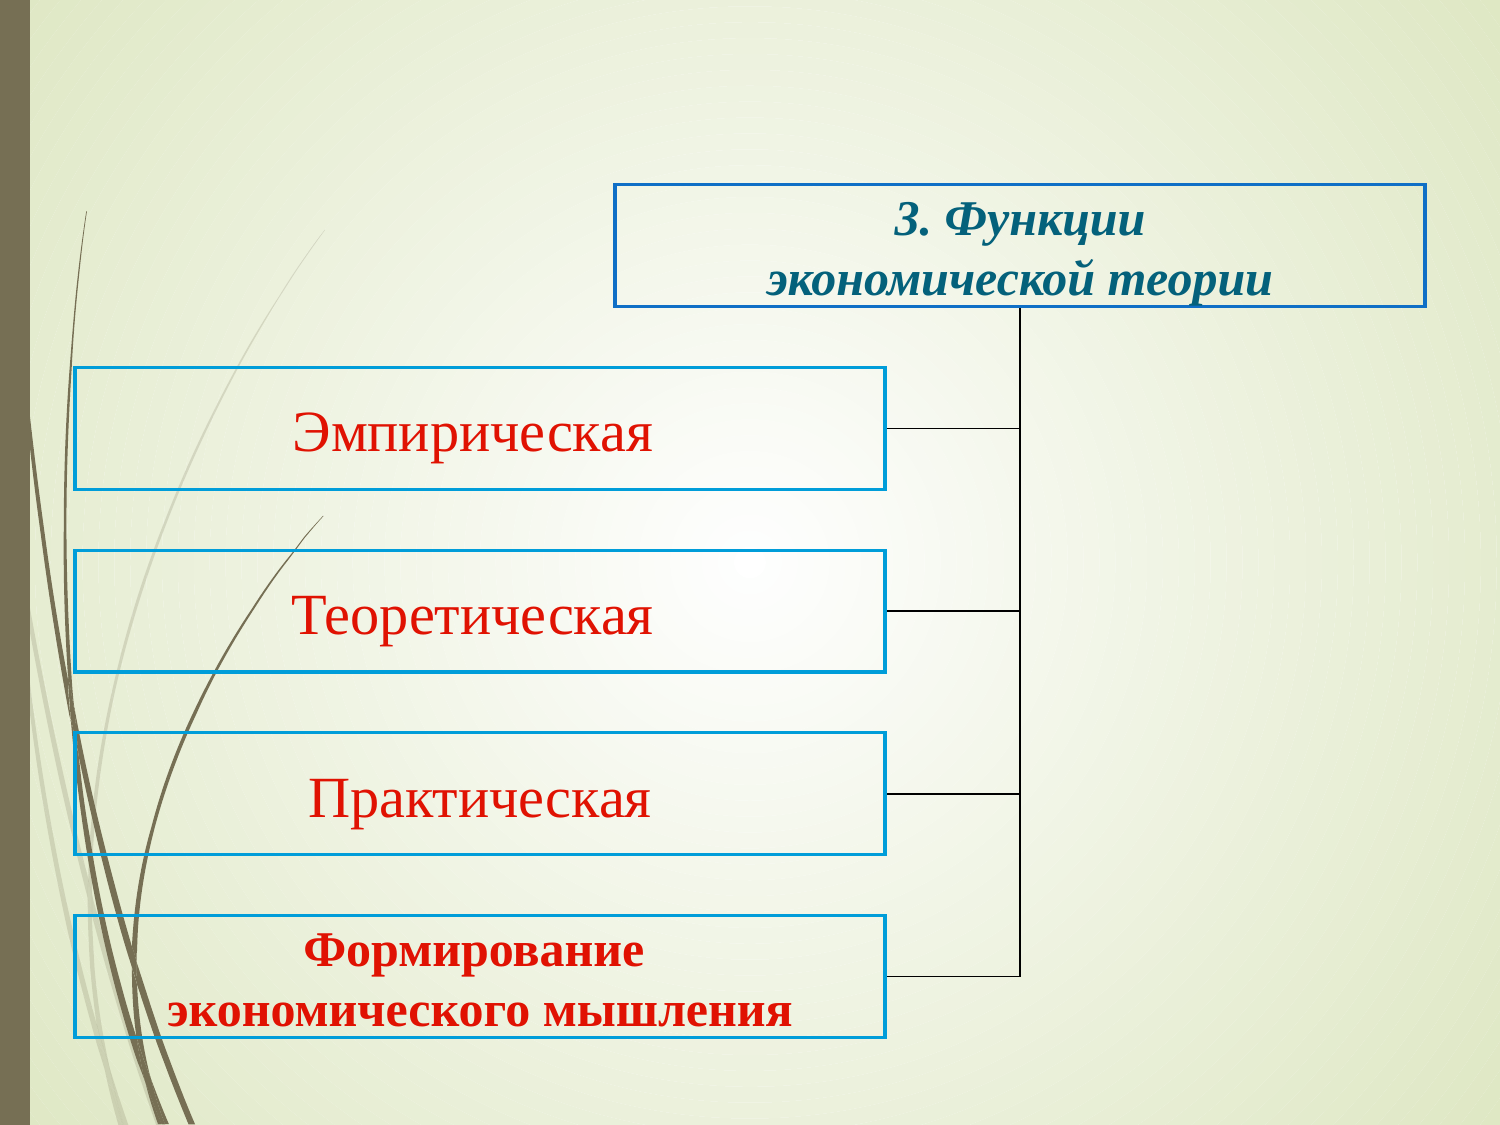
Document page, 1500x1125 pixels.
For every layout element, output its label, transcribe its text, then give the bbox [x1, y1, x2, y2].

text_box Формирование экономического мышления [75, 916, 885, 1037]
text_box Эмпирическая [75, 367, 885, 489]
text_box 3. Функции экономической теории [615, 185, 1425, 306]
text_box Практическая [75, 733, 885, 855]
text_box Теоретическая [75, 550, 885, 672]
